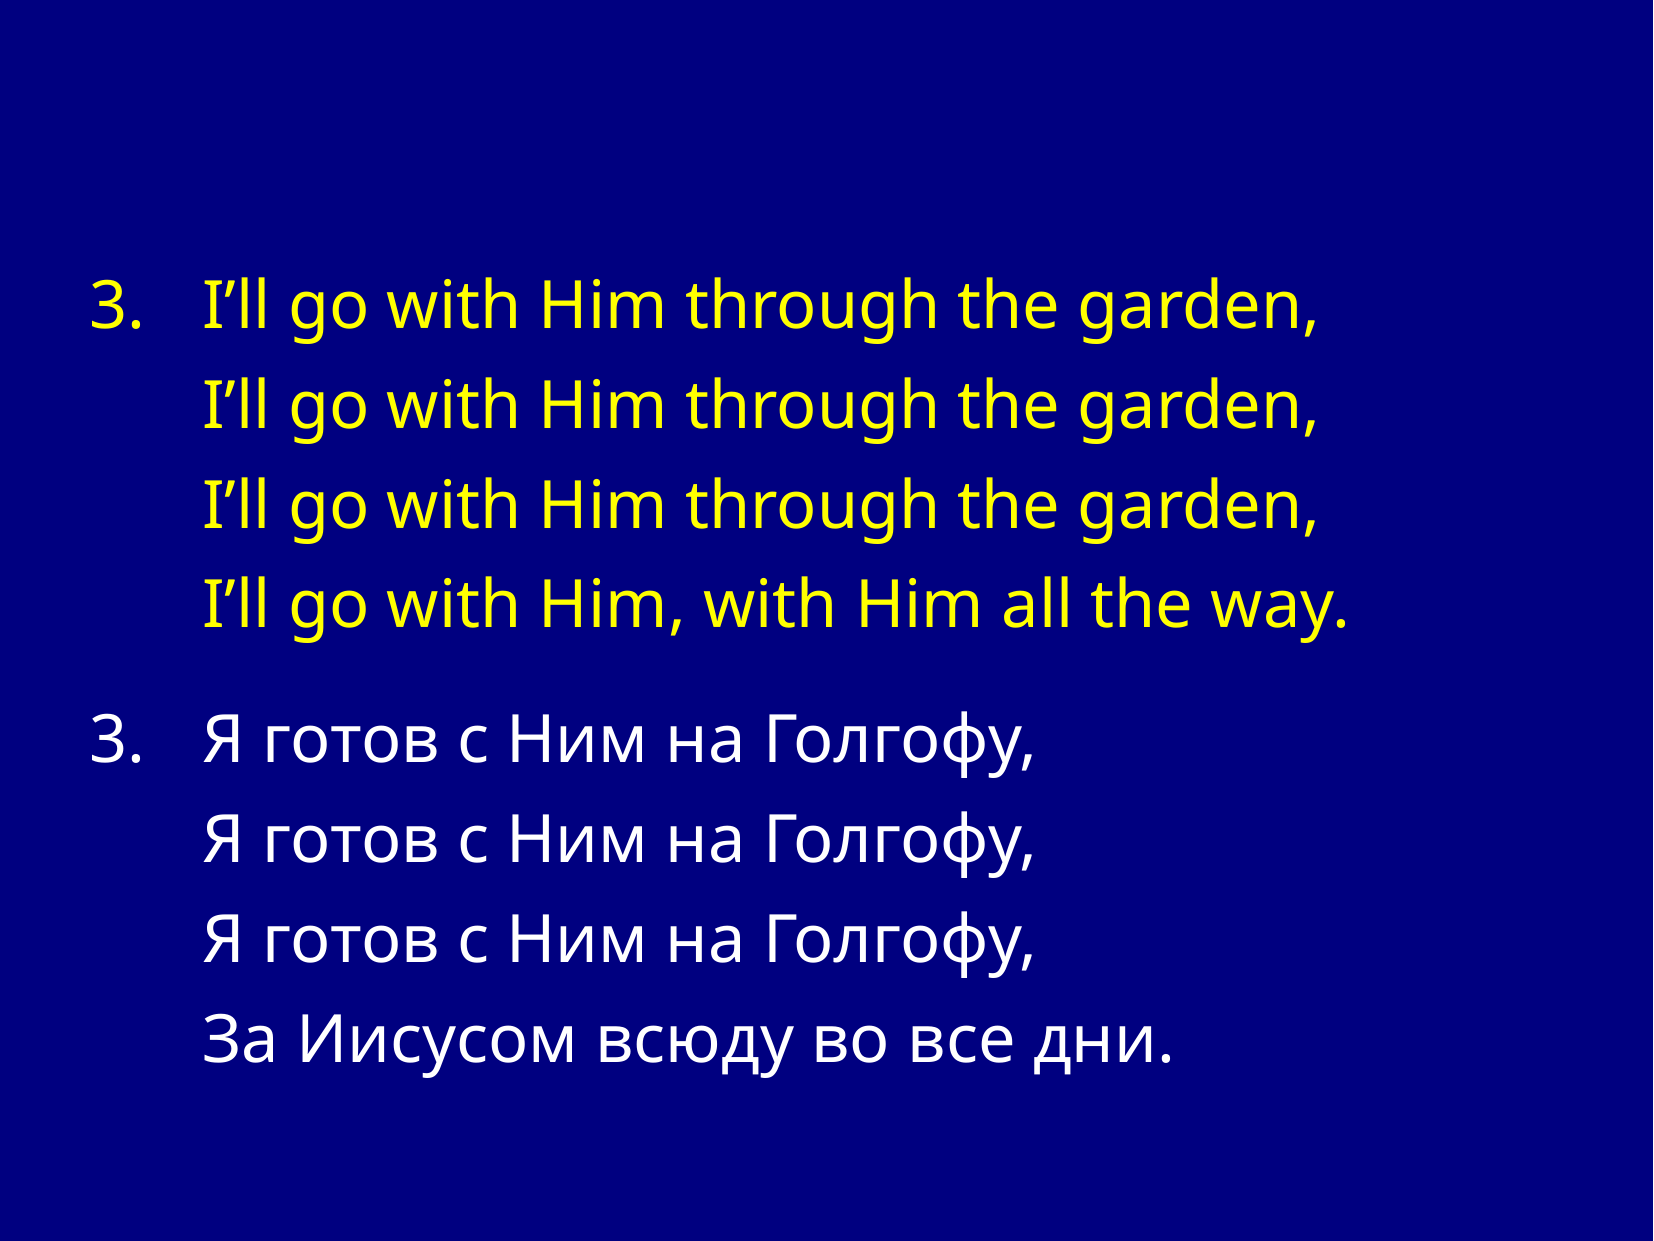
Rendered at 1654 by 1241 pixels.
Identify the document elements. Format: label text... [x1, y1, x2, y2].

text_box 3. Я готов с Ним на Голгофу, Я готов с Ним на Голгофу, Я готов с Ним на Голгофу, За Иисусом всюду во все дни. [75, 675, 1576, 1163]
text_box 3. I’ll go with Him through the garden, I’ll go with Him through the garden, I’ll go with Him through the garden, I’ll go with Him, with Him all the way. [75, 150, 1576, 638]
